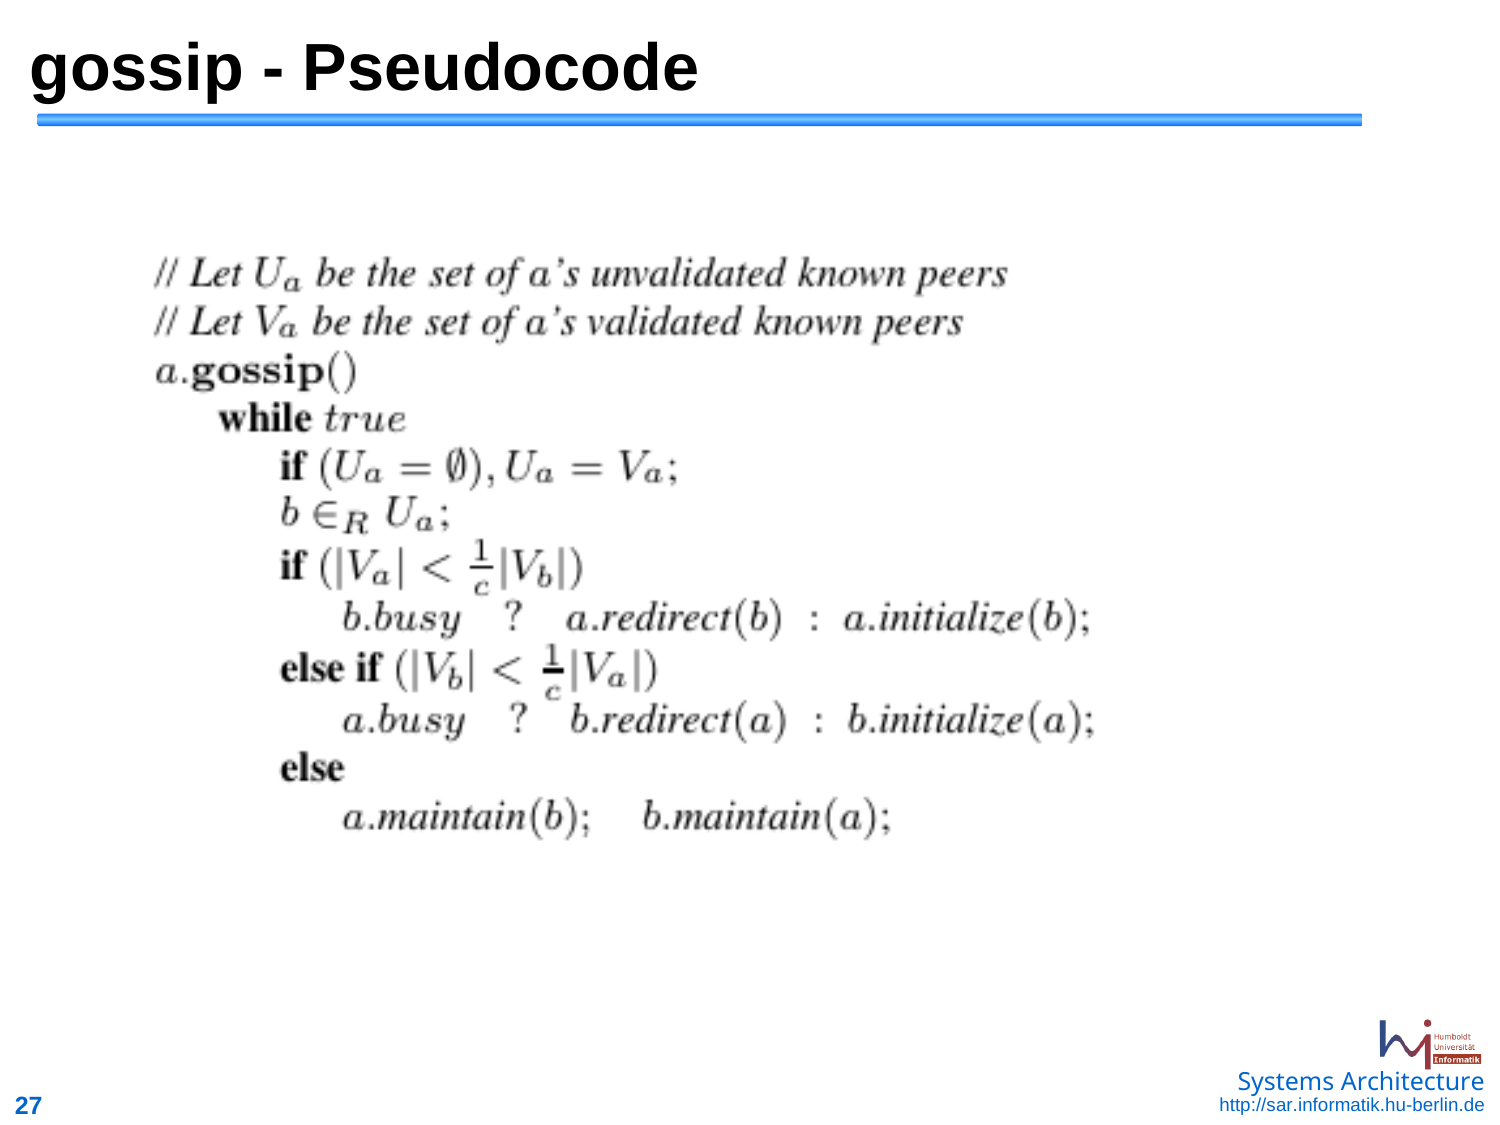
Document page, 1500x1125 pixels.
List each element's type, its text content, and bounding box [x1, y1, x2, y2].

title gossip - Pseudocode [29, 19, 1500, 115]
picture [147, 236, 1123, 857]
picture [1376, 1016, 1483, 1071]
